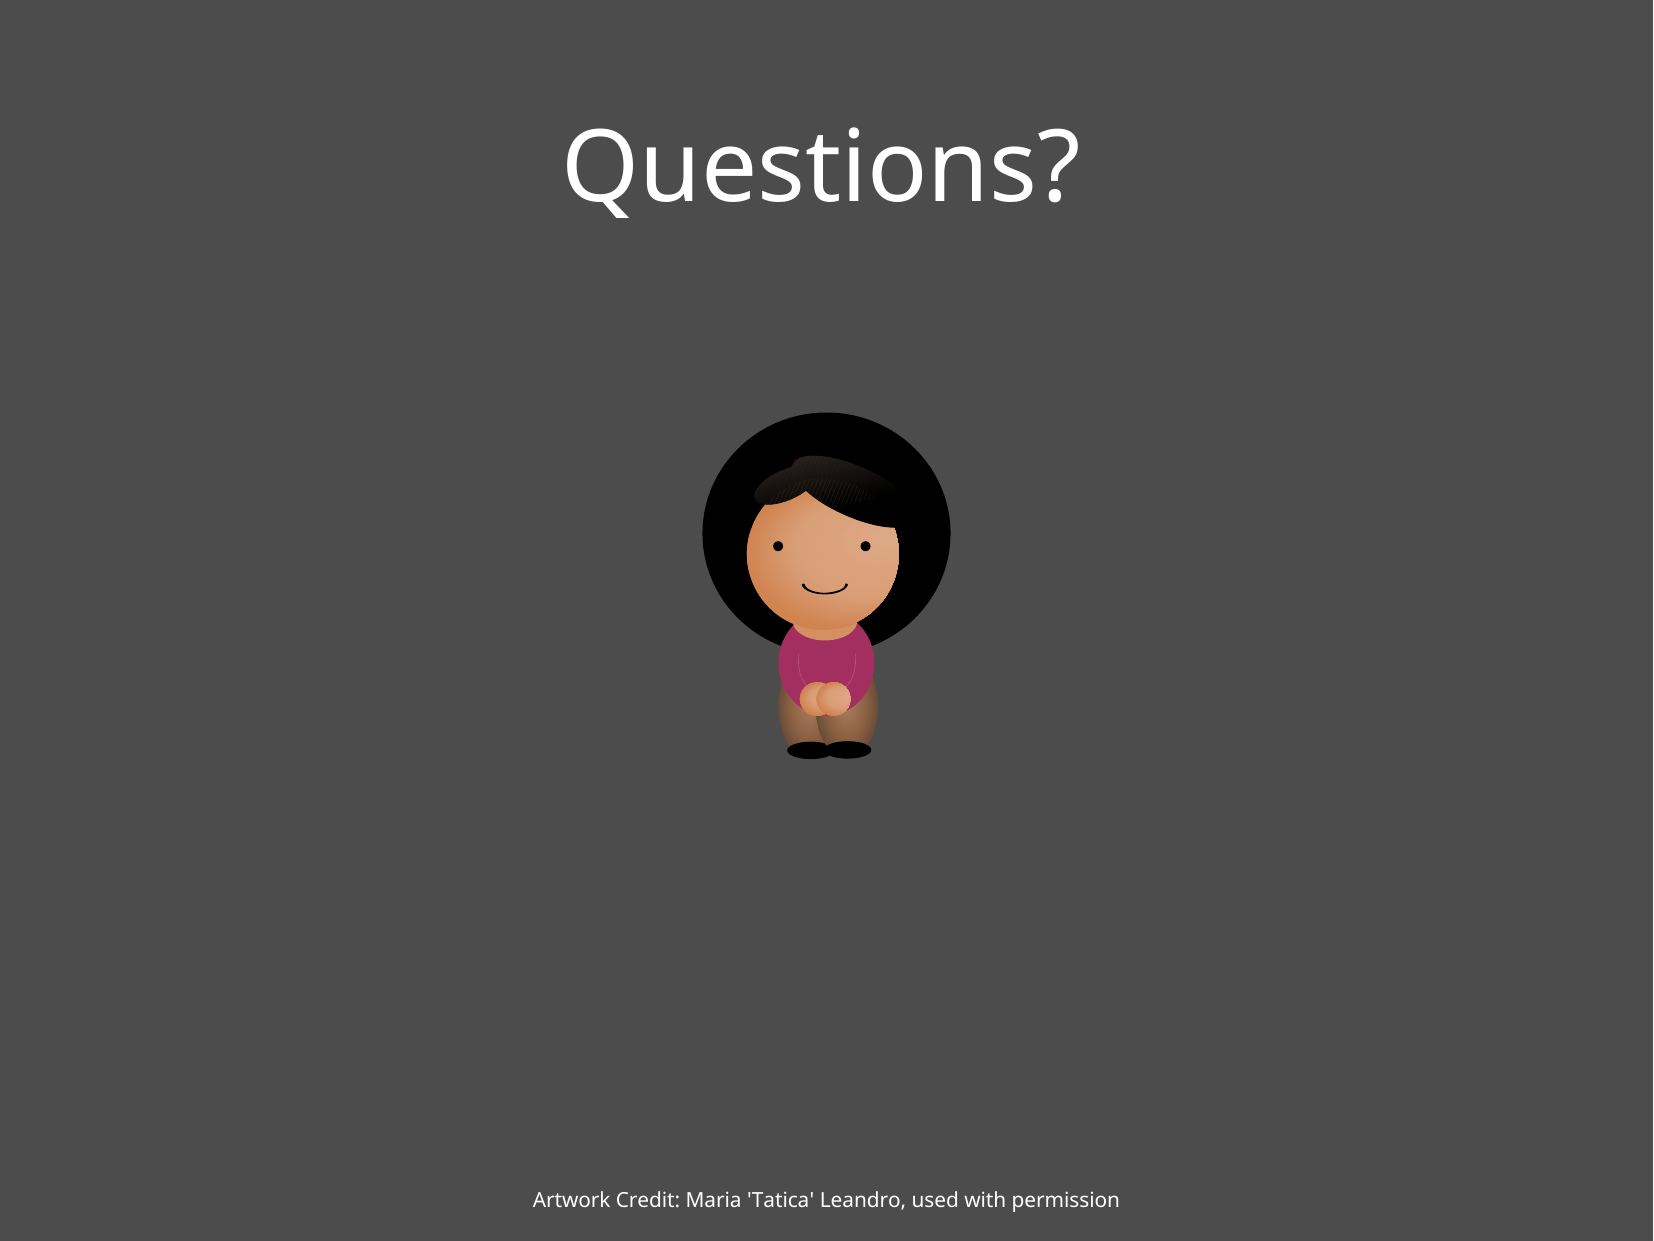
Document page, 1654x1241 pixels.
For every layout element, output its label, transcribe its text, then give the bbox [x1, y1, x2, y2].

title Artwork Credit: Maria 'Tatica' Leandro, used with permission [38, 1155, 1614, 1241]
title Questions? [71, 41, 1572, 304]
picture [702, 412, 951, 760]
